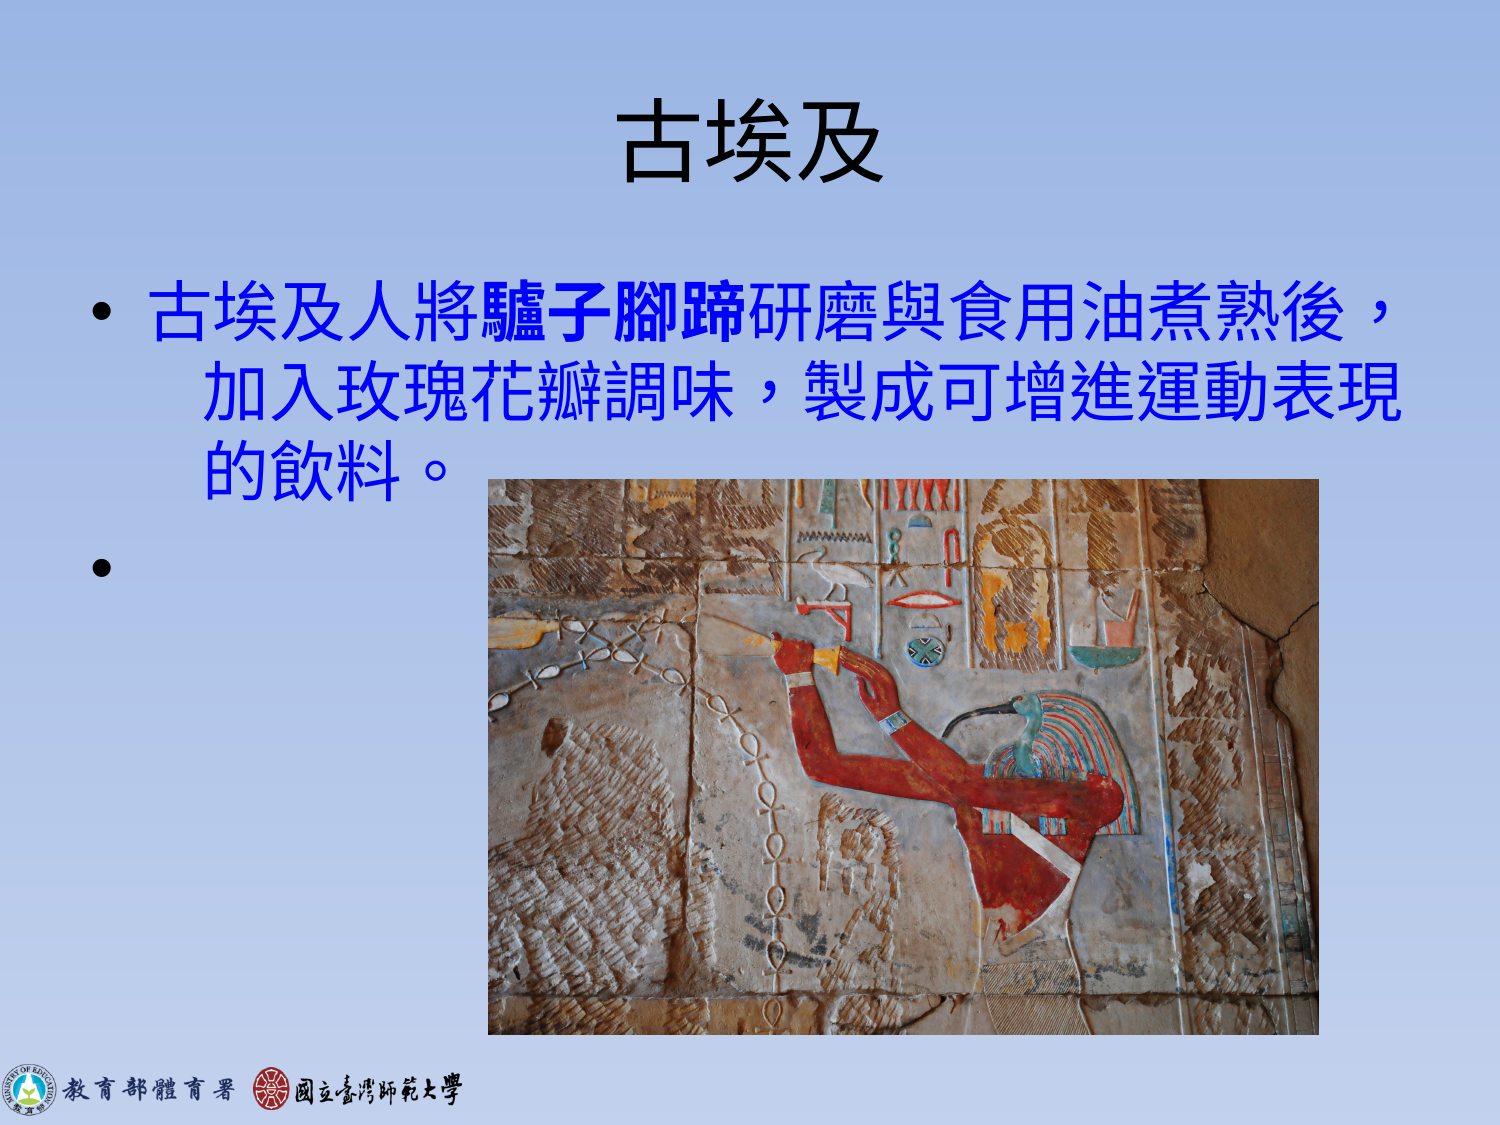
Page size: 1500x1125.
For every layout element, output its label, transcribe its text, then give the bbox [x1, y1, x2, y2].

title 古埃及 [75, 45, 1426, 233]
list 古埃及人將驢子腳蹄研磨與食用油煮熟後，加入玫瑰花瓣調味，製成可增進運動表現的飲料。 [75, 262, 1426, 1005]
picture [488, 479, 1319, 1035]
